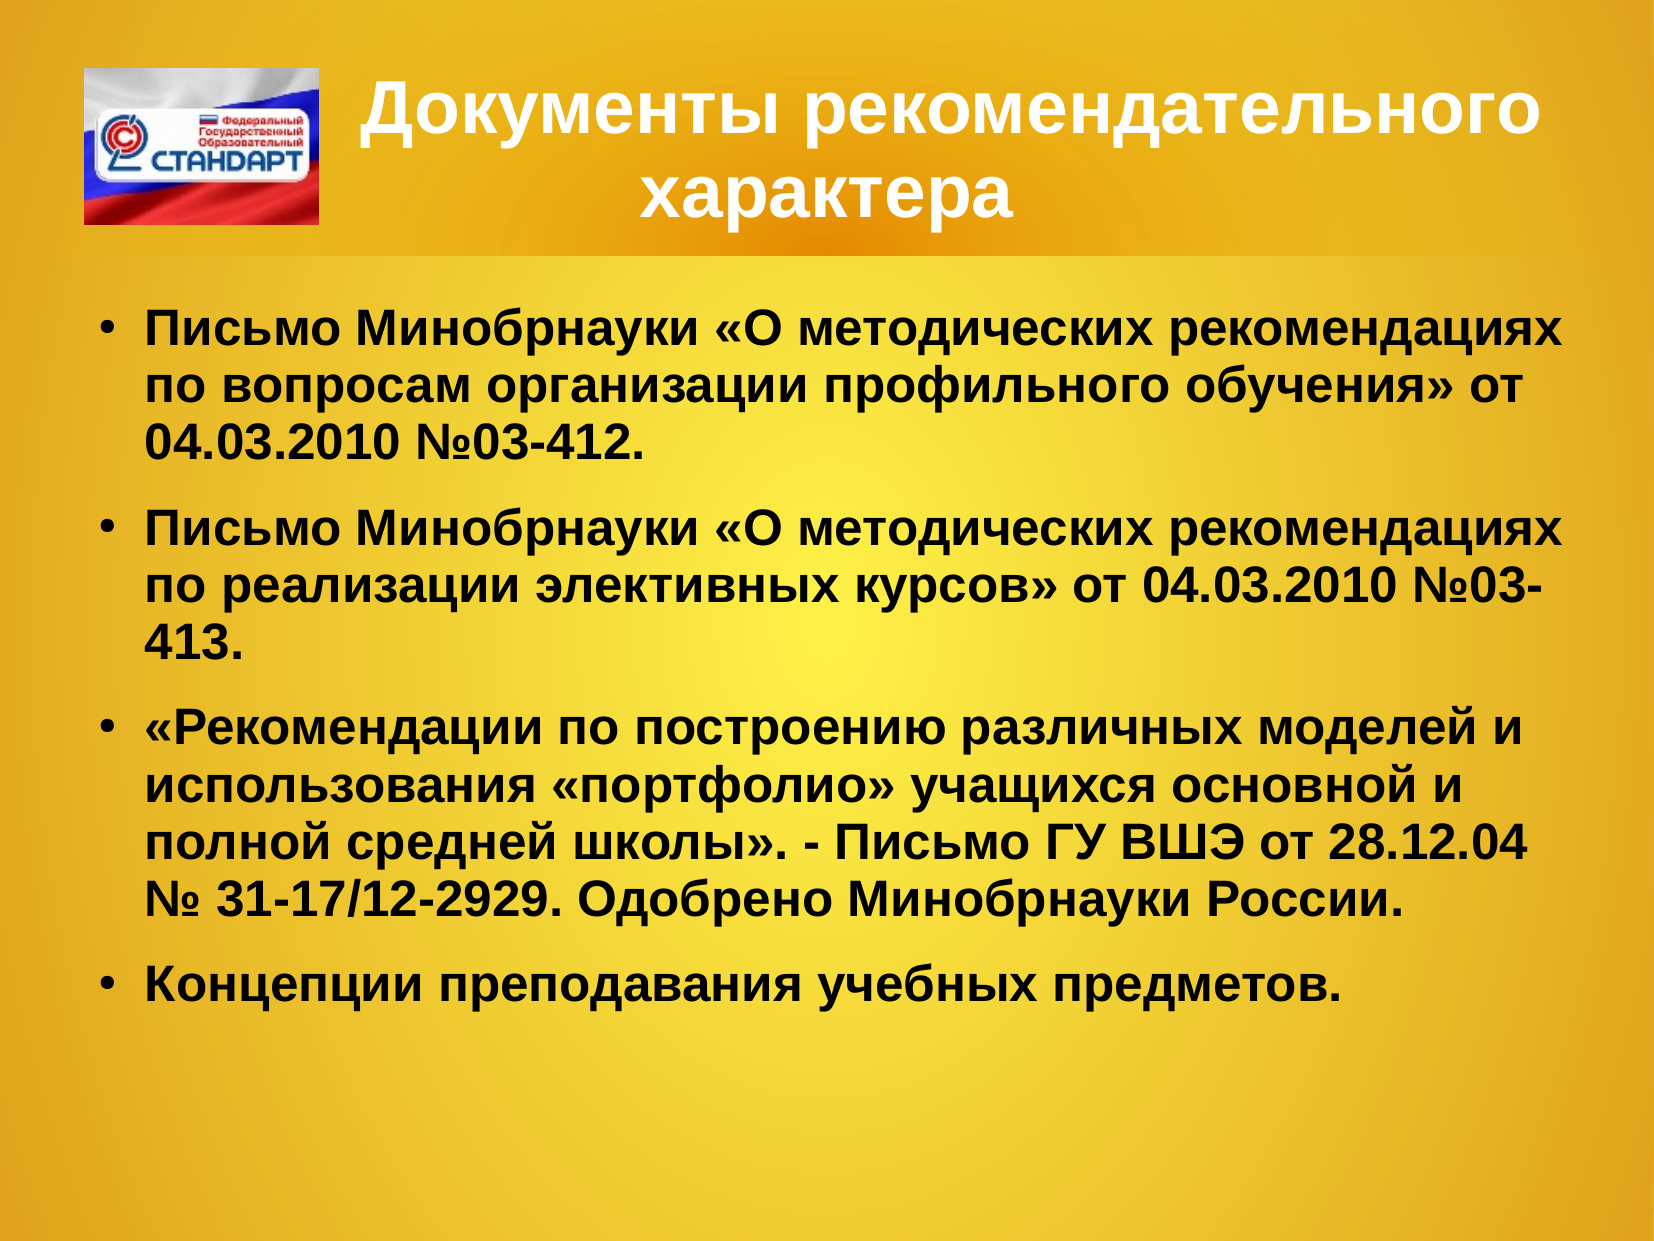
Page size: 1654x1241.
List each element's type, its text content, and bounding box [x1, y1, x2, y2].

list Письмо Минобрнауки «О методических рекомендациях по вопросам организации профильного обучения» от 04.03.2010 №03-412. Письмо Минобрнауки «О методических рекомендациях по реализации элективных курсов» от 04.03.2010 №03-413. «Рекомендации по построению различных моделей и использования «портфолио» учащихся основной и полной средней школы». - Письмо ГУ ВШЭ от 28.12.04 № 31-17/12-2929. Одобрено Минобрнауки России. Концепции преподавания учебных предметов. [82, 299, 1571, 1019]
title Документы рекомендательного характера [82, 47, 1571, 252]
picture [84, 68, 319, 225]
